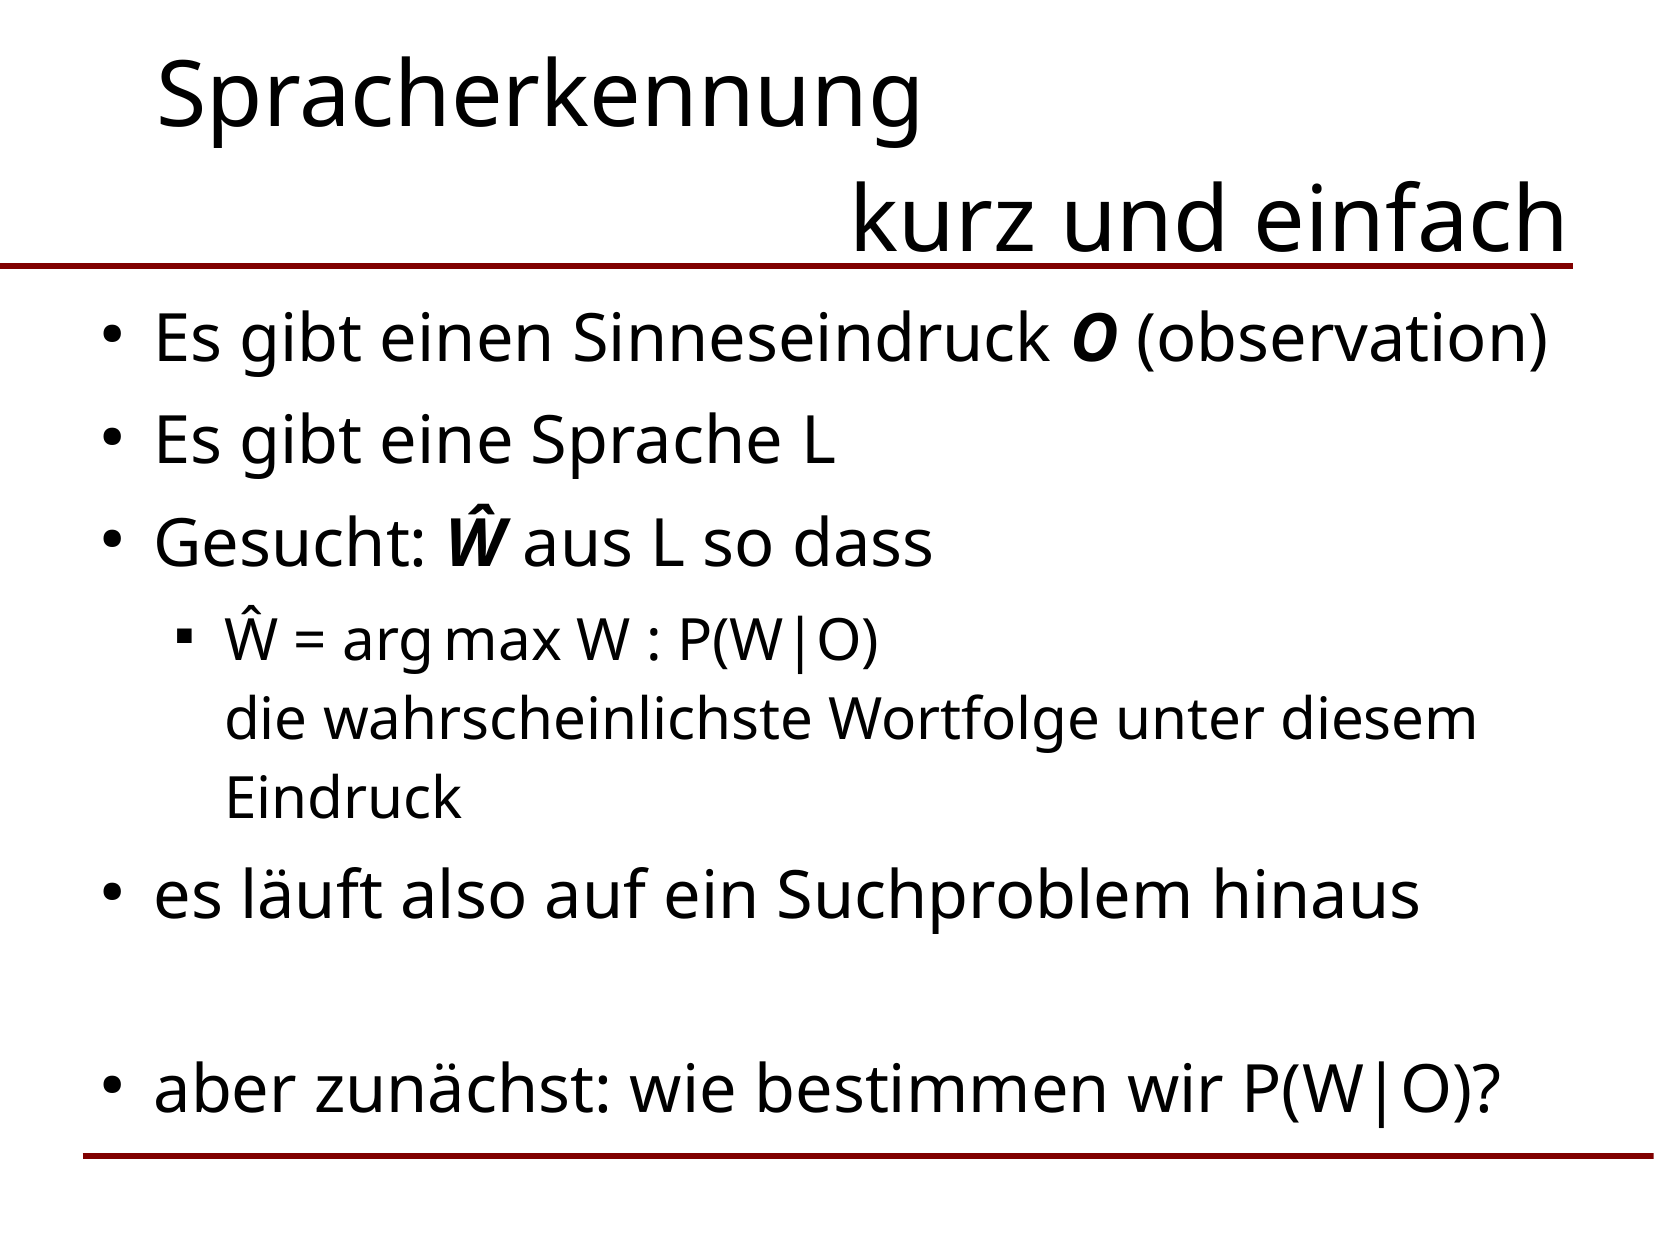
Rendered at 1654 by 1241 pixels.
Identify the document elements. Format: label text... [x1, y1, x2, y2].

title Spracherkennung kurz und einfach [82, 42, 1571, 264]
list Es gibt einen Sinneseindruck O (observation) Es gibt eine Sprache L Gesucht: Ŵ aus L so dass Ŵ = arg max W : P(W|O) die wahrscheinlichste Wortfolge unter diesem Eindruck es läuft also auf ein Suchproblem hinaus aber zunächst: wie bestimmen wir P(W|O)? [82, 290, 1571, 1155]
